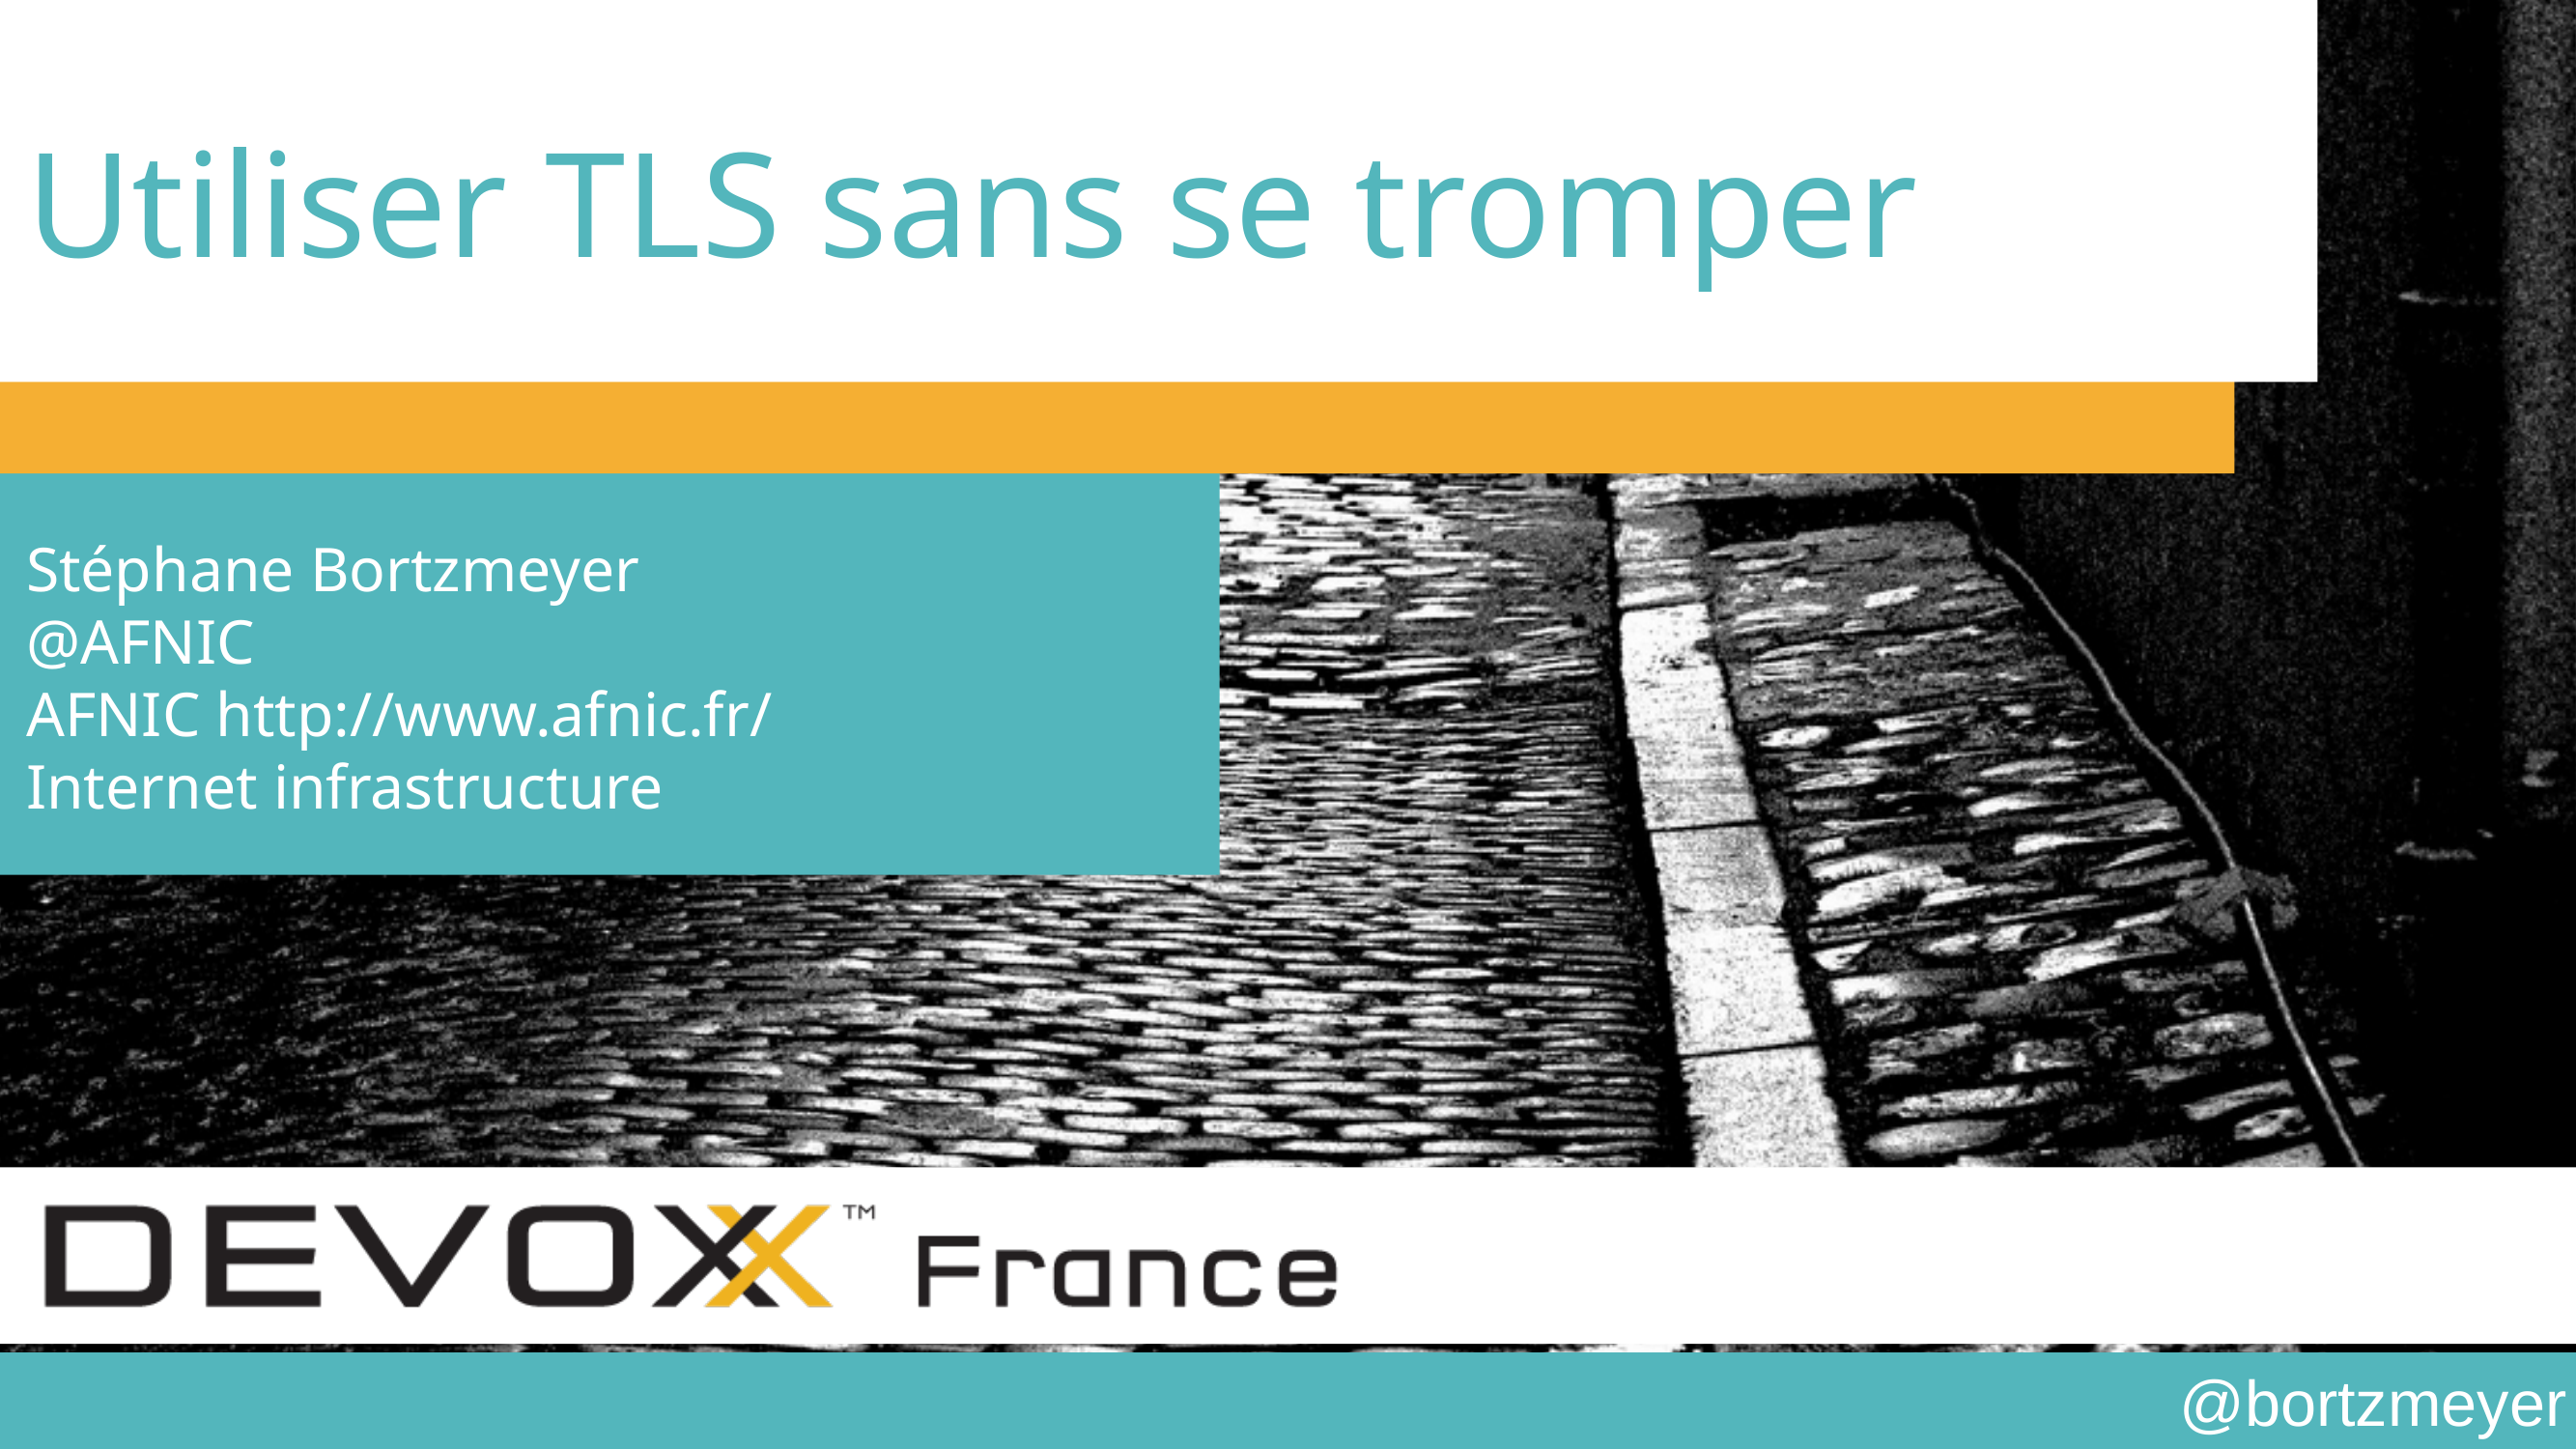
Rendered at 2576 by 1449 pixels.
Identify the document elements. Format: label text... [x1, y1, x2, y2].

picture [9, 1169, 1364, 1335]
picture [0, 0, 2576, 1167]
title Utiliser TLS sans se tromper [26, 3, 2301, 396]
picture [0, 1345, 2576, 1352]
list Stéphane Bortzmeyer @AFNIC AFNIC http://www.afnic.fr/ Internet infrastructure [26, 456, 1208, 895]
